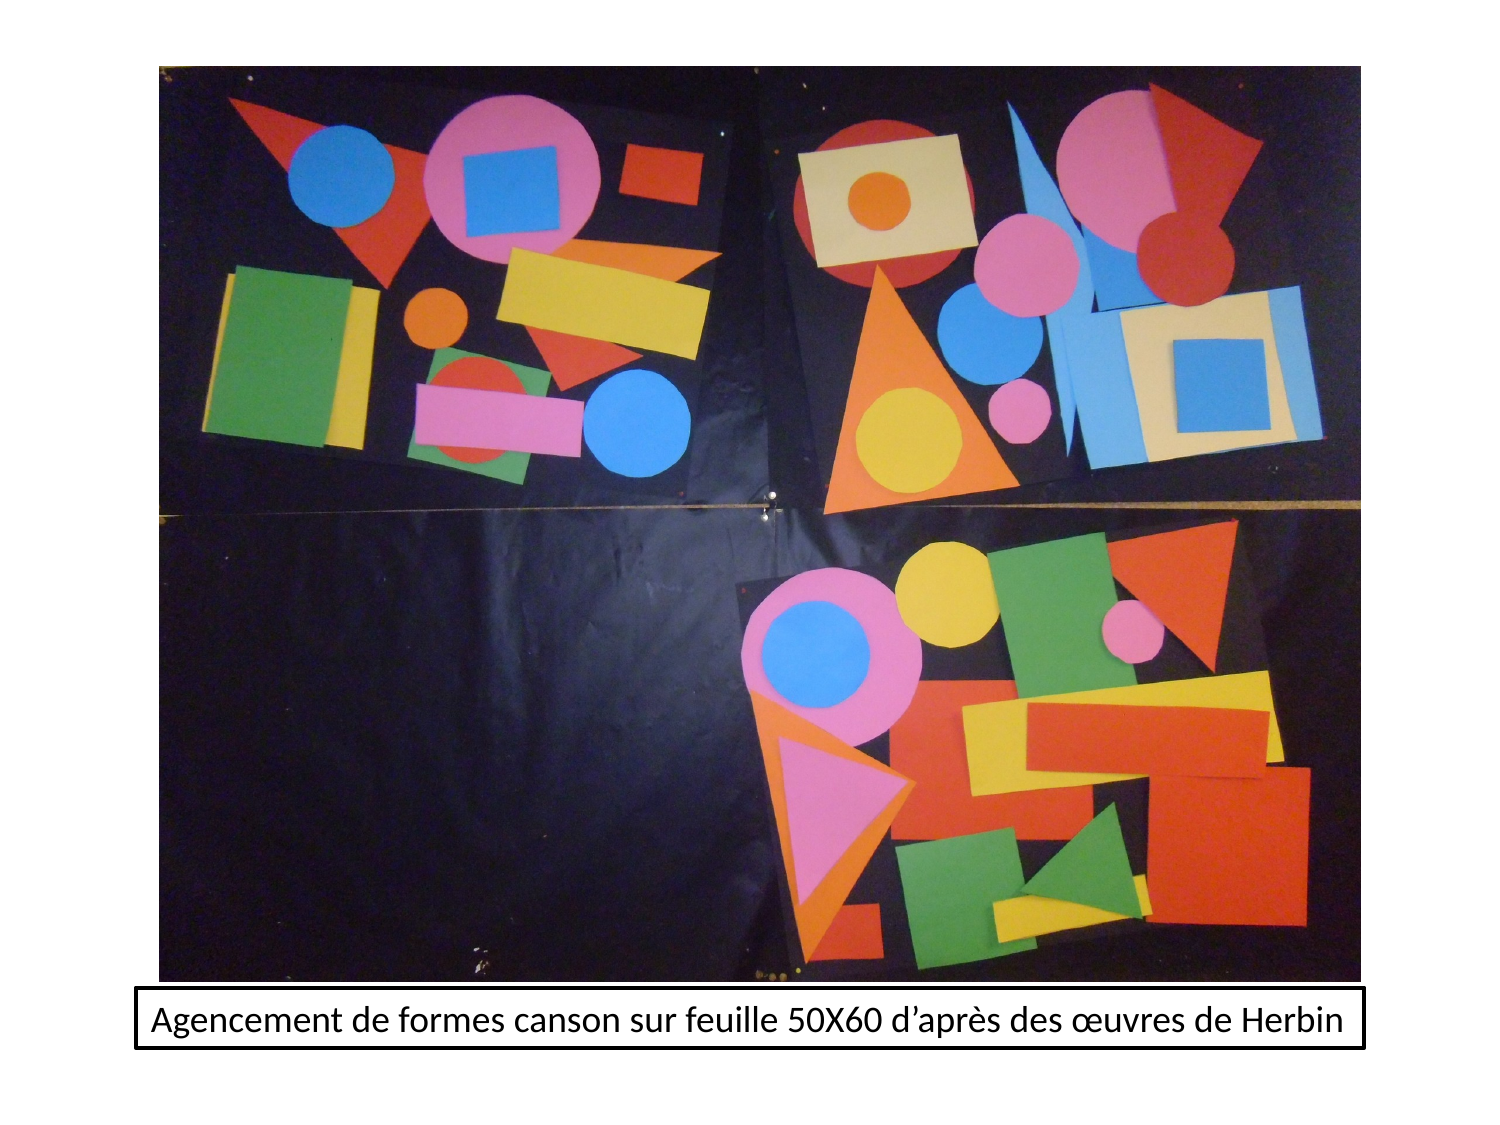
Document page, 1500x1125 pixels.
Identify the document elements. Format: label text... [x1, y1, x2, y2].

text_box Agencement de formes canson sur feuille 50X60 d’après des œuvres de Herbin [135, 987, 1365, 1048]
picture [159, 66, 1361, 982]
